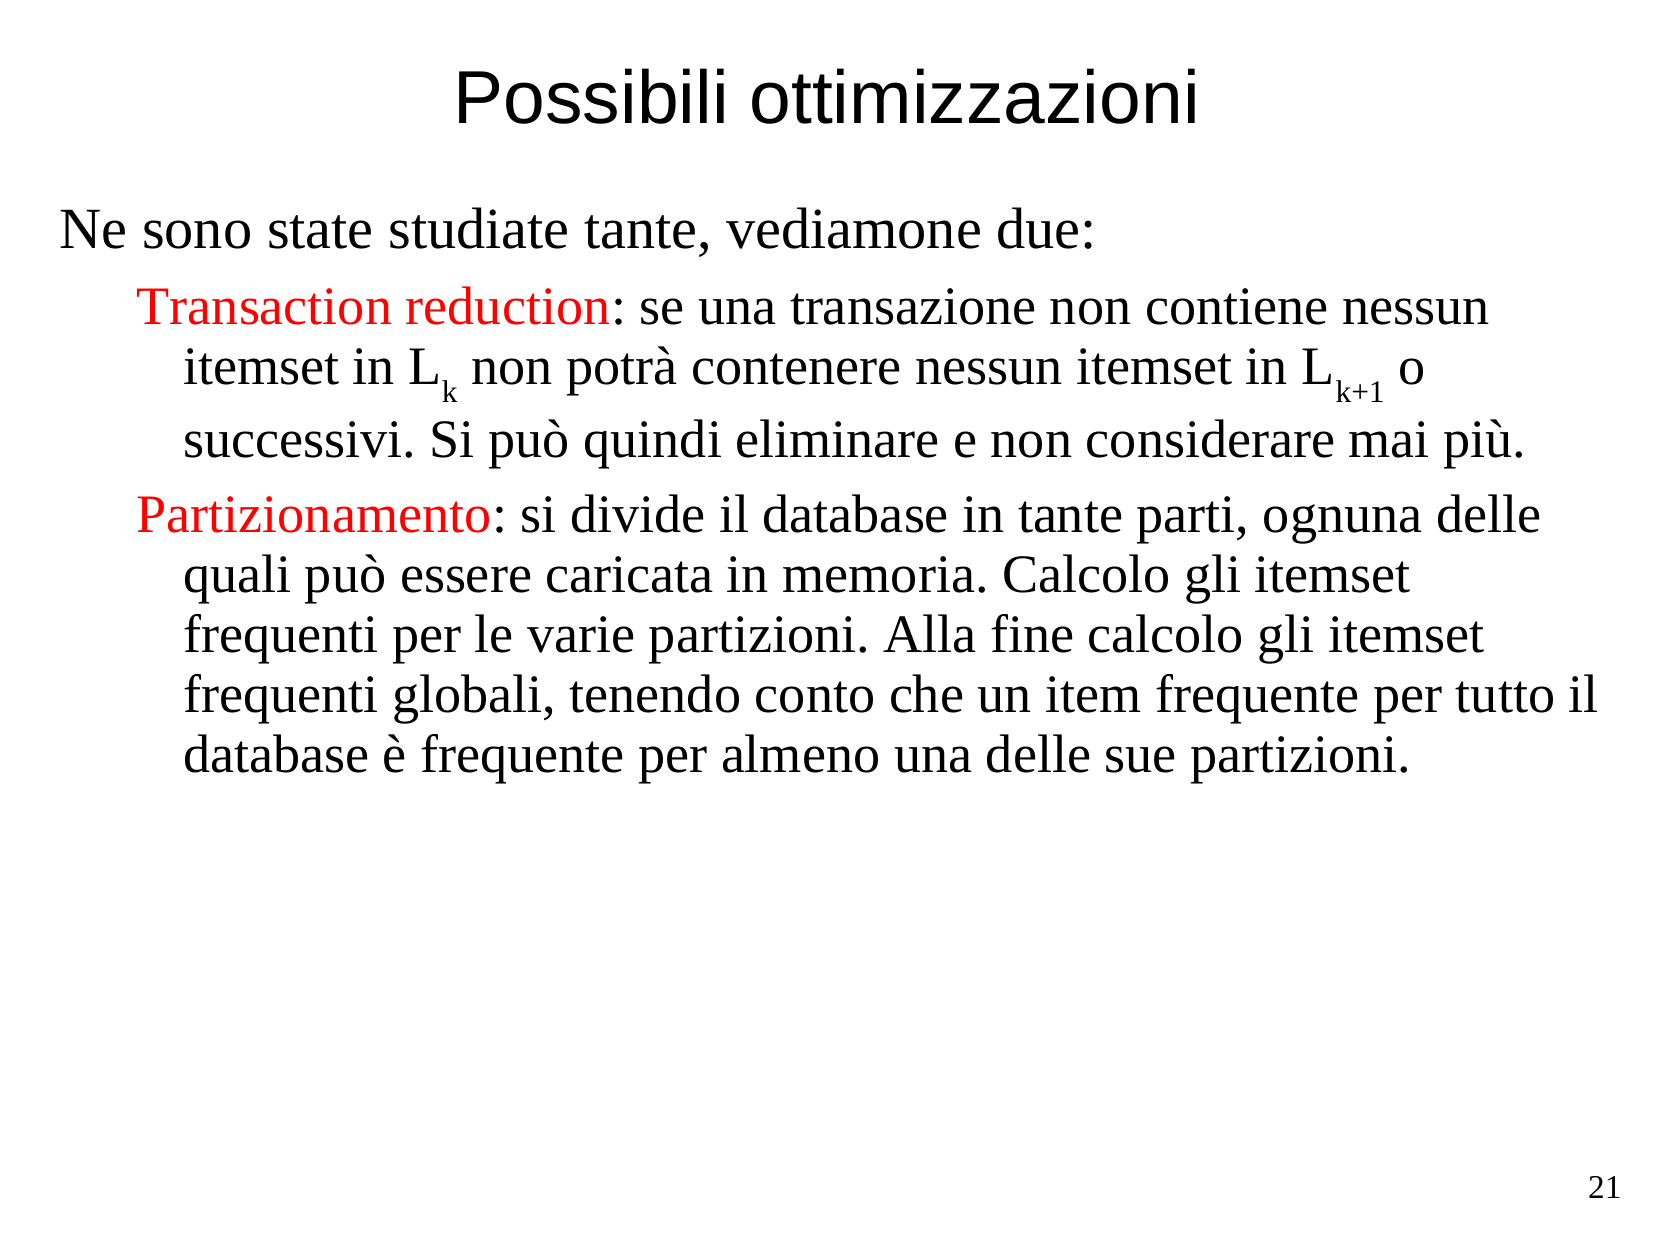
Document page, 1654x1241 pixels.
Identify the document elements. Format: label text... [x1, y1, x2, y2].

list Ne sono state studiate tante, vediamone due: Transaction reduction: se una transazione non contiene nessun itemset in Lk non potrà contenere nessun itemset in Lk+1 o successivi. Si può quindi eliminare e non considerare mai più. Partizionamento: si divide il database in tante parti, ognuna delle quali può essere caricata in memoria. Calcolo gli itemset frequenti per le varie partizioni. Alla fine calcolo gli itemset frequenti globali, tenendo conto che un item frequente per tutto il database è frequente per almeno una delle sue partizioni. [42, 196, 1612, 1187]
title Possibili ottimizzazioni [37, 30, 1617, 166]
